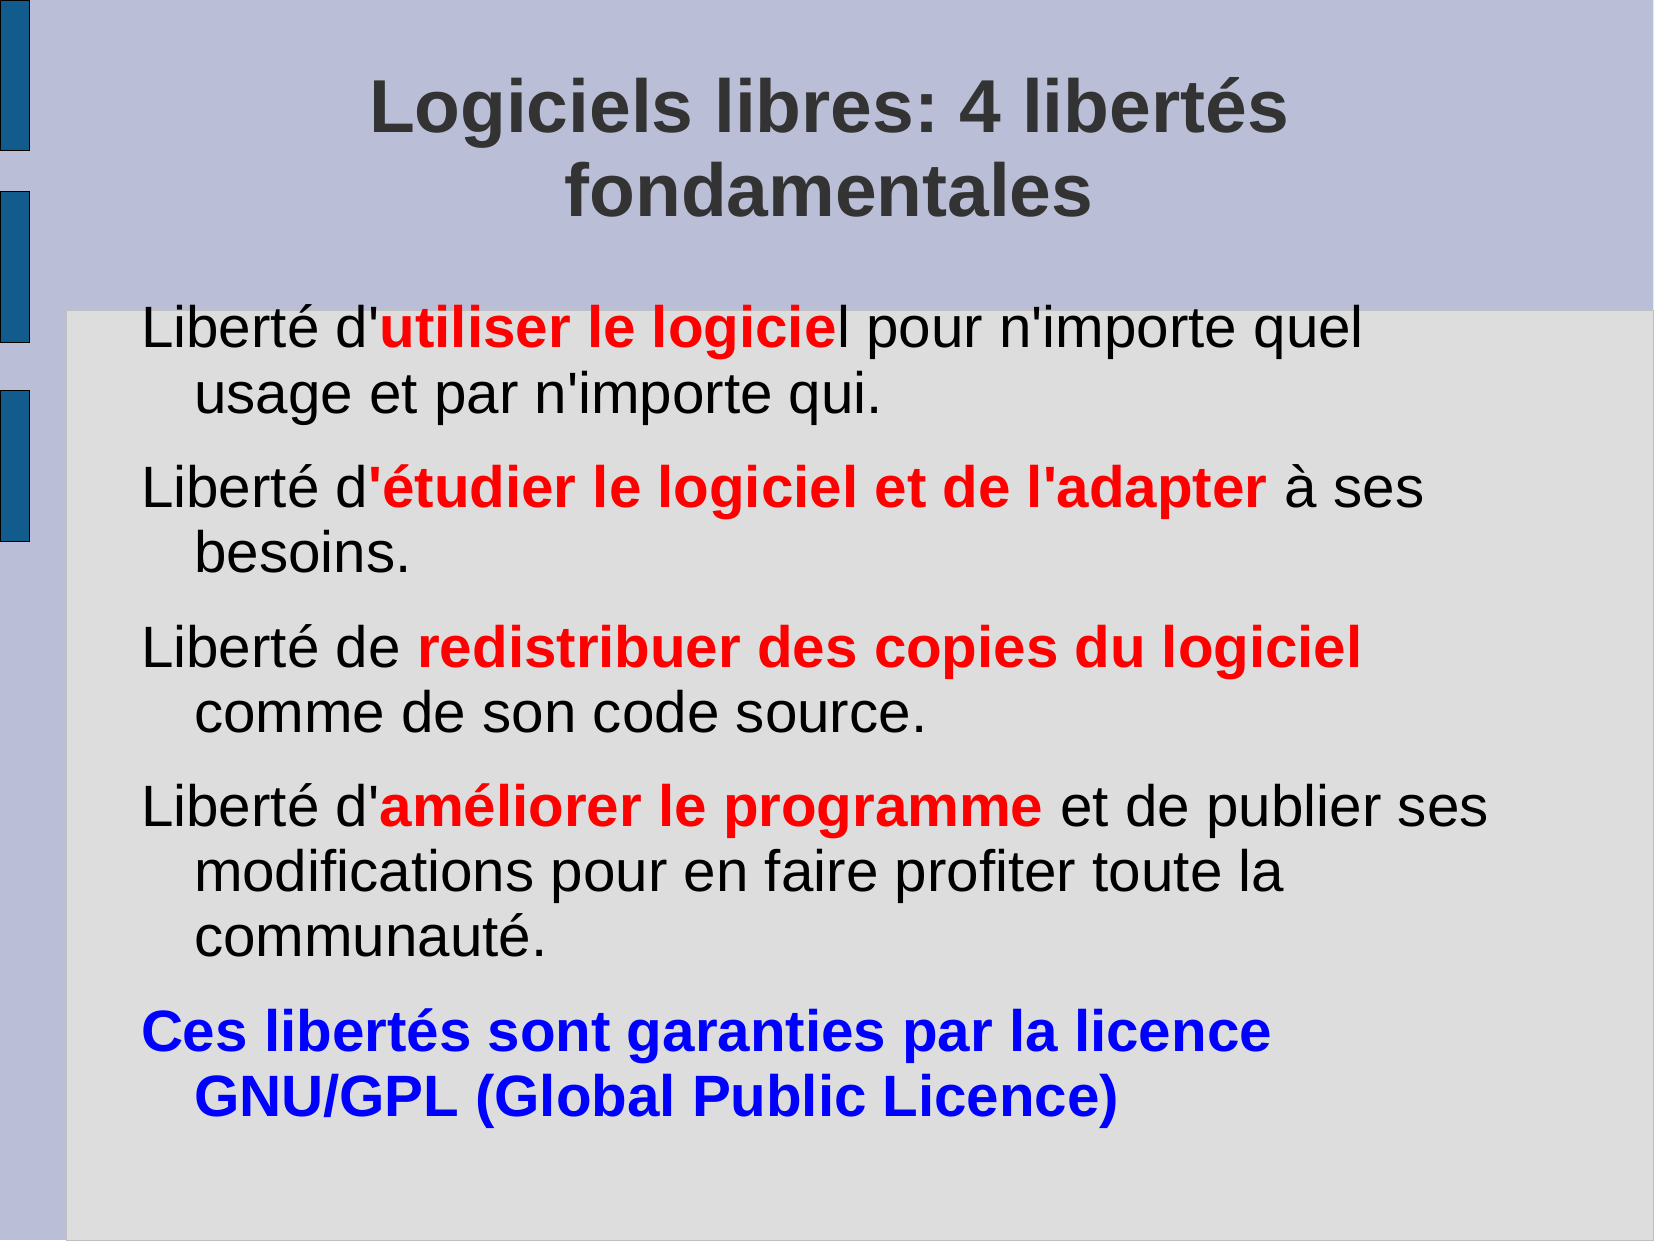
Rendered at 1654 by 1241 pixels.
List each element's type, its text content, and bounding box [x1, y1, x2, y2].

title Logiciels libres: 4 libertés fondamentales [123, 61, 1536, 236]
list Liberté d'utiliser le logiciel pour n'importe quel usage et par n'importe qui. Liberté d'étudier le logiciel et de l'adapter à ses besoins. Liberté de redistribuer des copies du logiciel comme de son code source. Liberté d'améliorer le programme et de publier ses modifications pour en faire profiter toute la communauté. Ces libertés sont garanties par la licence GNU/GPL (Global Public Licence) [123, 295, 1536, 1241]
